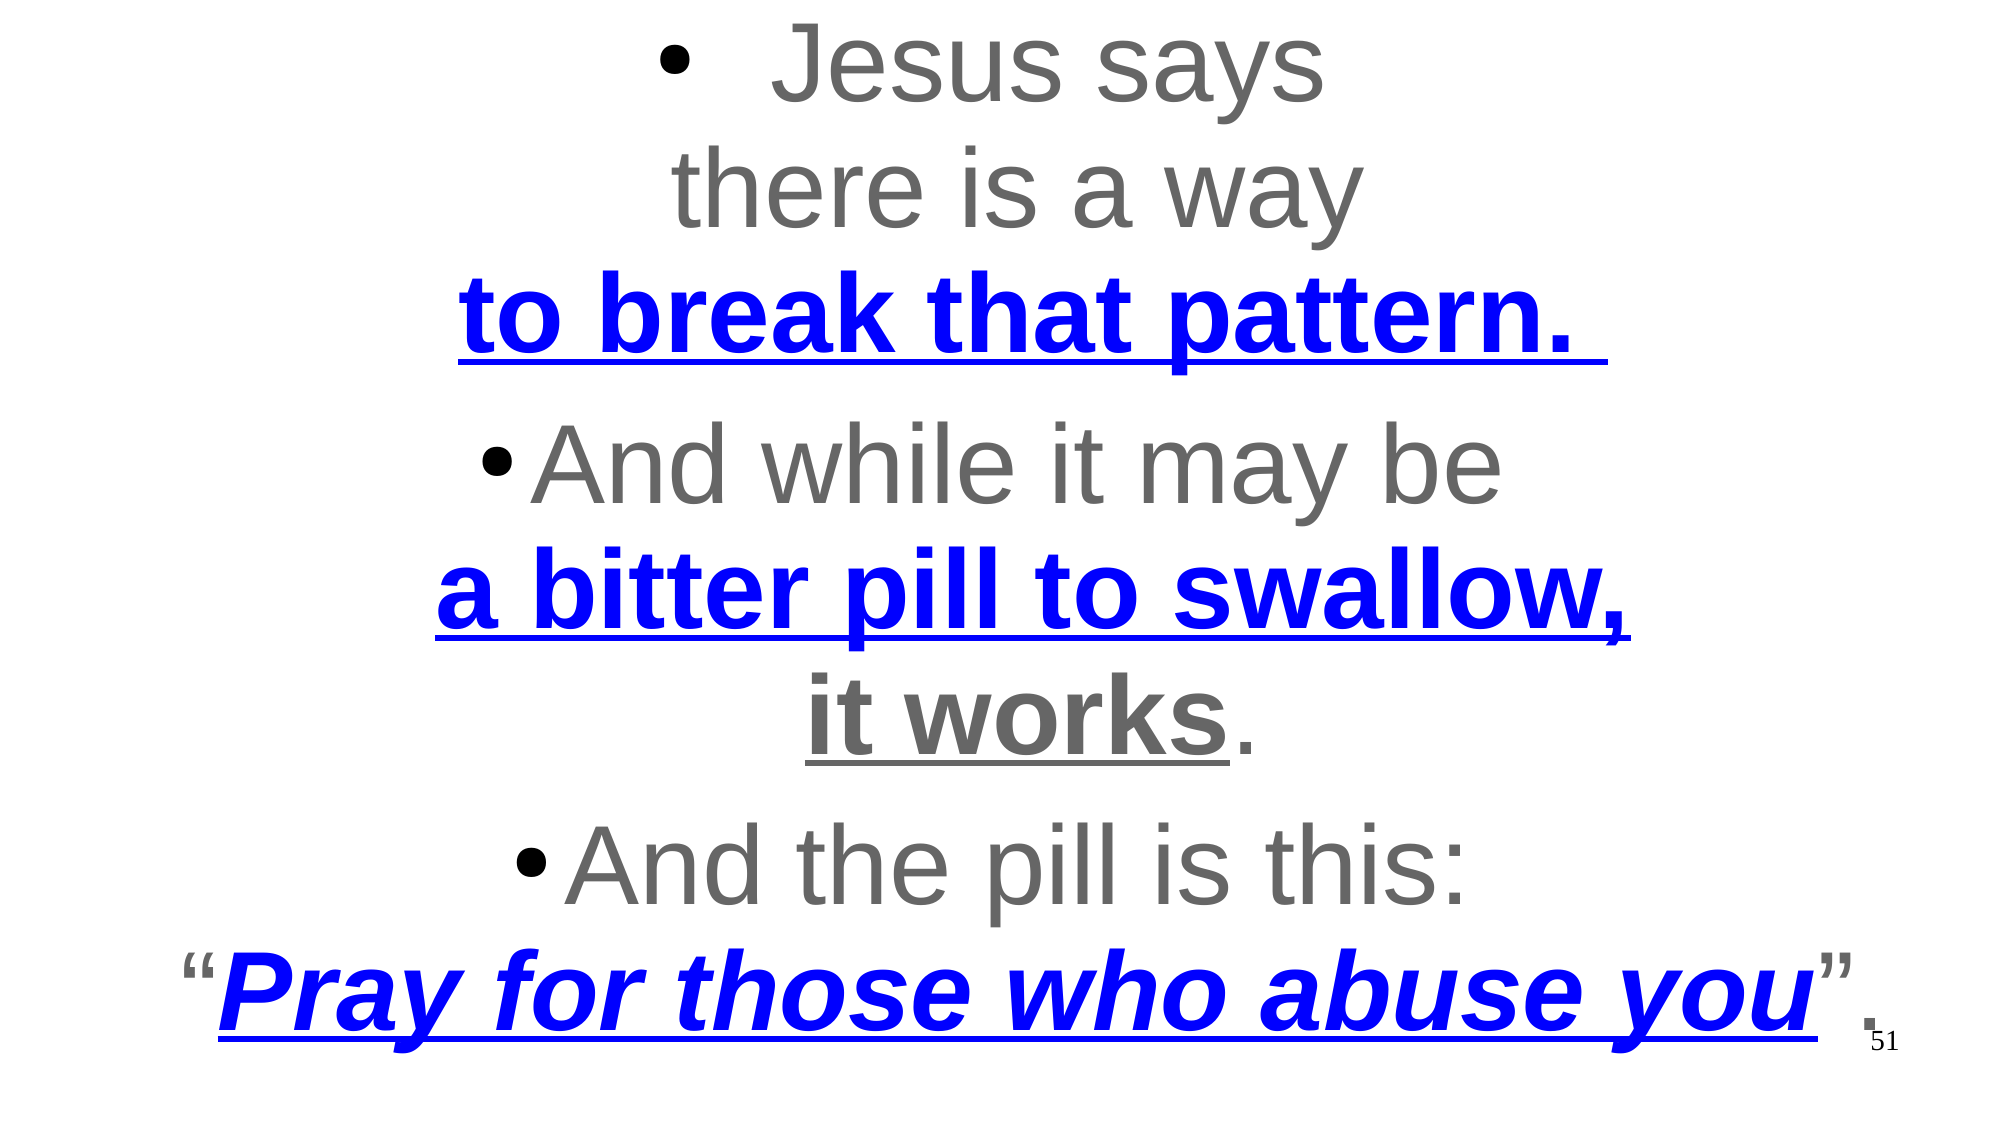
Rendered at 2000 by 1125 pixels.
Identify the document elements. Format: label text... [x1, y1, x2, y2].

list Jesus says there is a way to break that pattern. And while it may be a bitter pill to swallow, it works. And the pill is this: “Pray for those who abuse you”. [0, 0, 1996, 1123]
